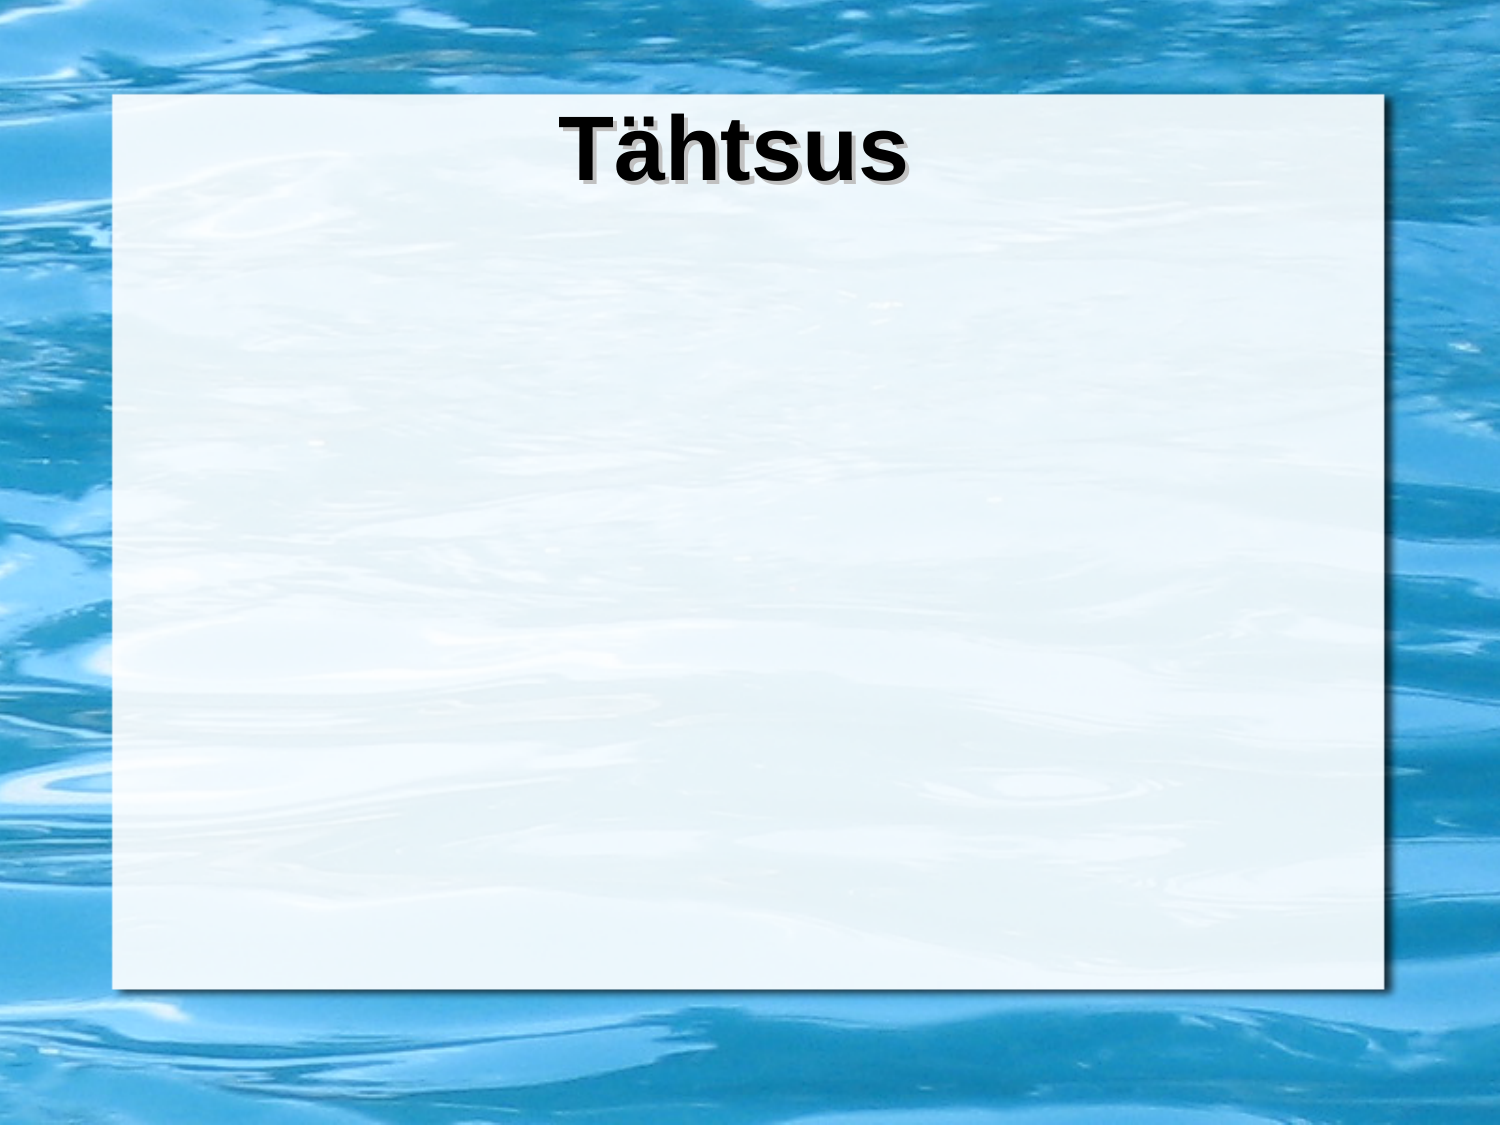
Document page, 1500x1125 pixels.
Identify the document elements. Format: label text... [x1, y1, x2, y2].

picture [0, 0, 1500, 1125]
title Tähtsus [118, 88, 1351, 309]
